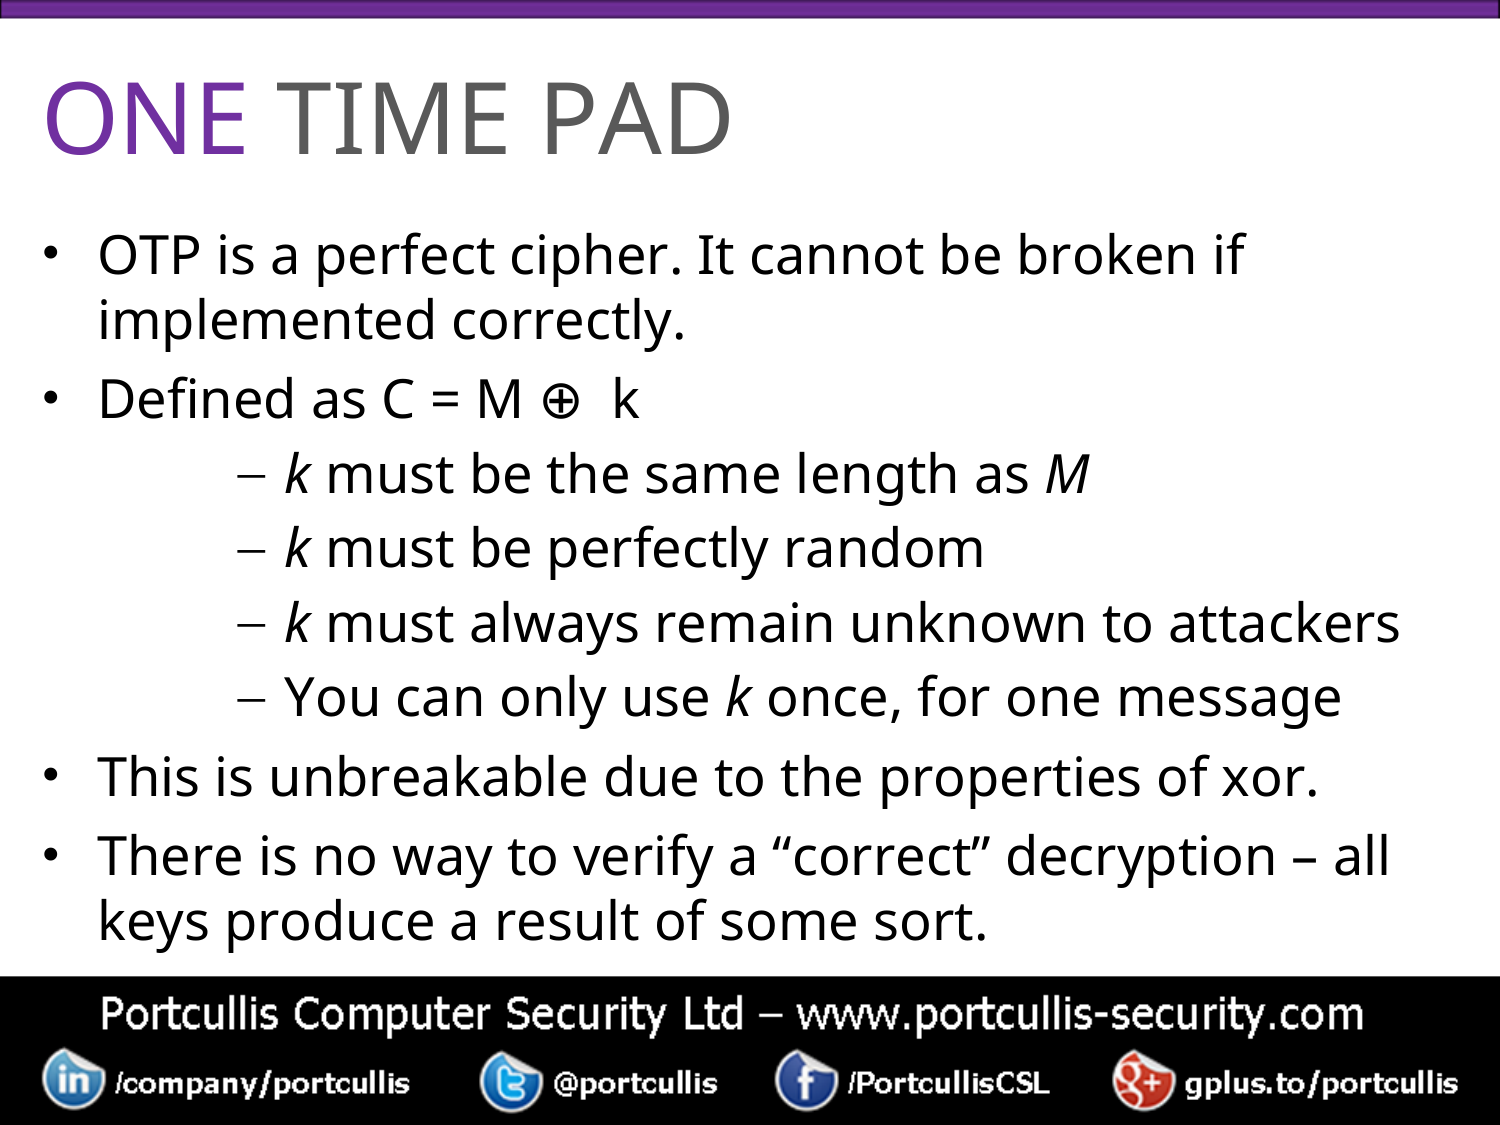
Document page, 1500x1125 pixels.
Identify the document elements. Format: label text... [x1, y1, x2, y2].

picture [0, 0, 1500, 1125]
list OTP is a perfect cipher. It cannot be broken if implemented correctly. Defined as C = M ⊕ k k must be the same length as M k must be perfectly random k must always remain unknown to attackers You can only use k once, for one message This is unbreakable due to the properties of xor. There is no way to verify a “correct” decryption – all keys produce a result of some sort. [41, 219, 1428, 965]
title ONE TIME PAD [41, 42, 1434, 202]
